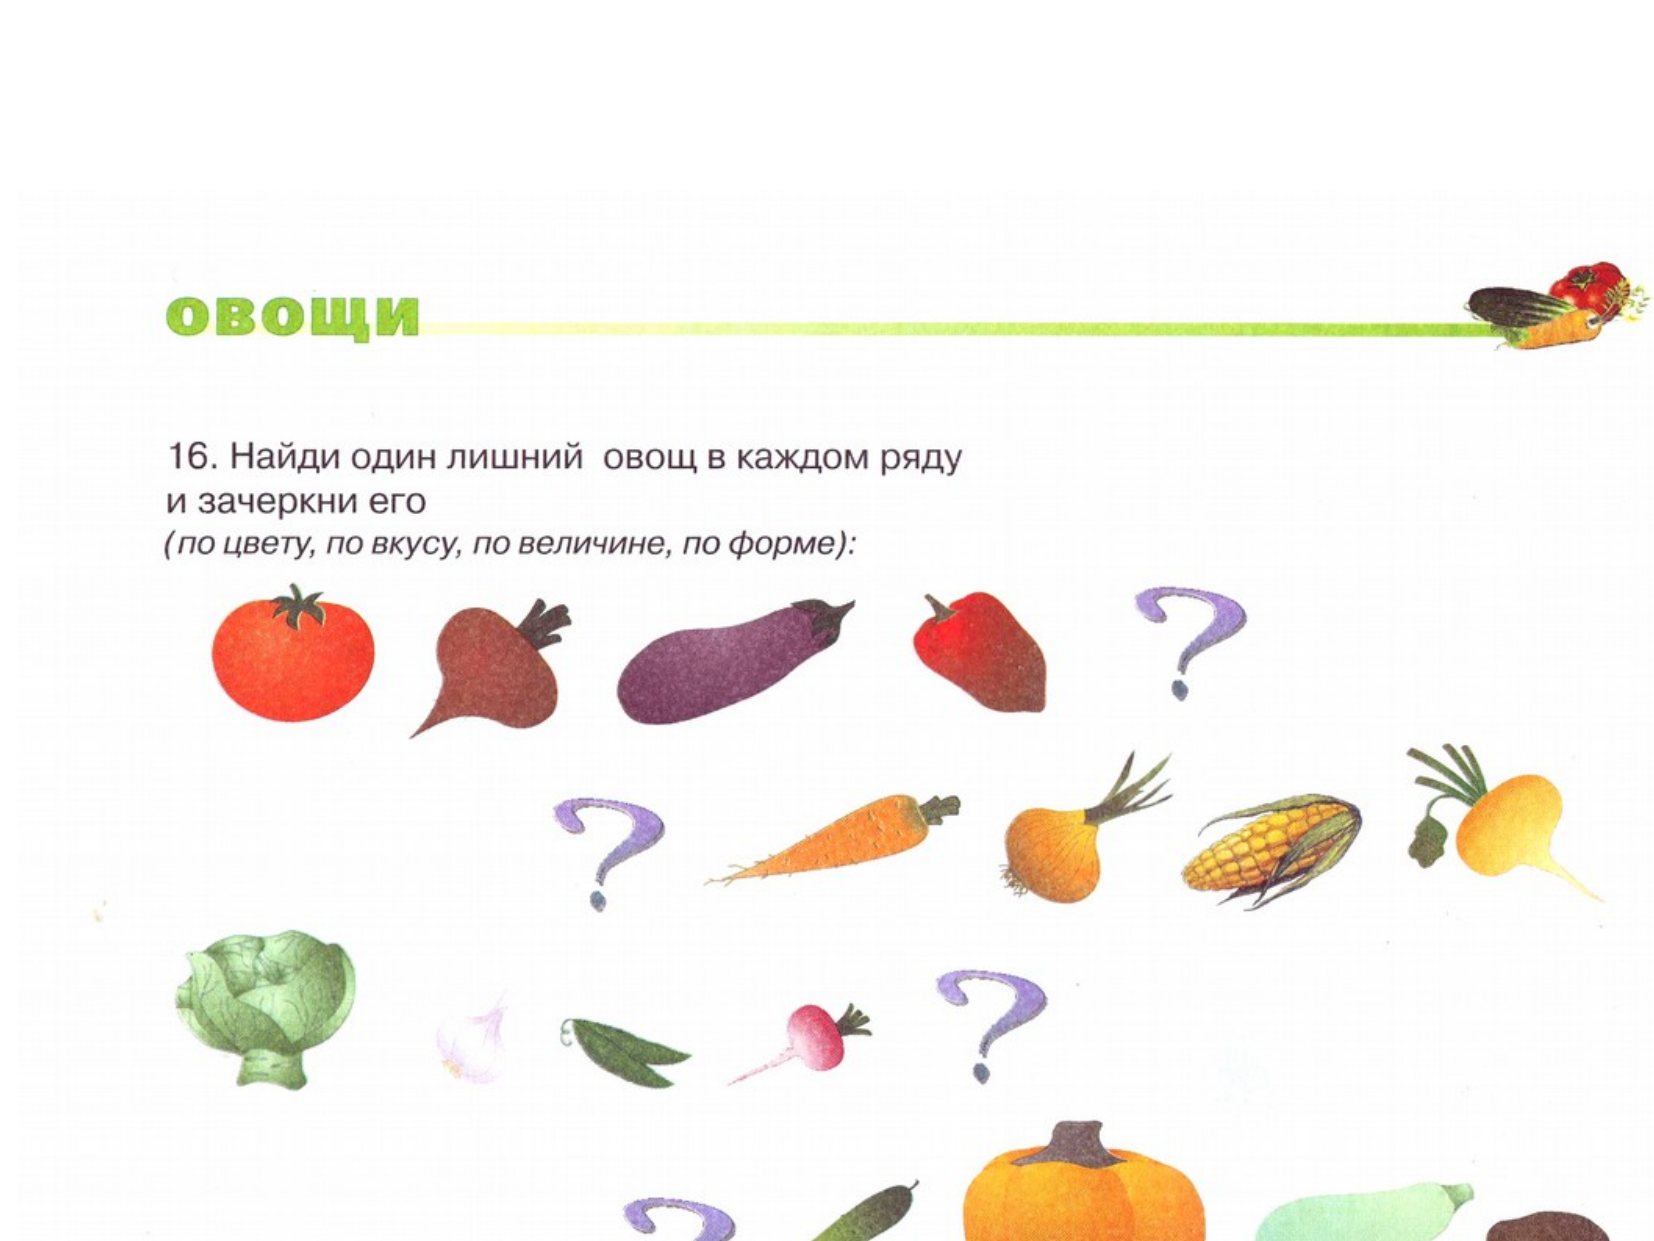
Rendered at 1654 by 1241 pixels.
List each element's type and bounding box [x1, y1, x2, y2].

picture [18, 190, 1654, 1241]
